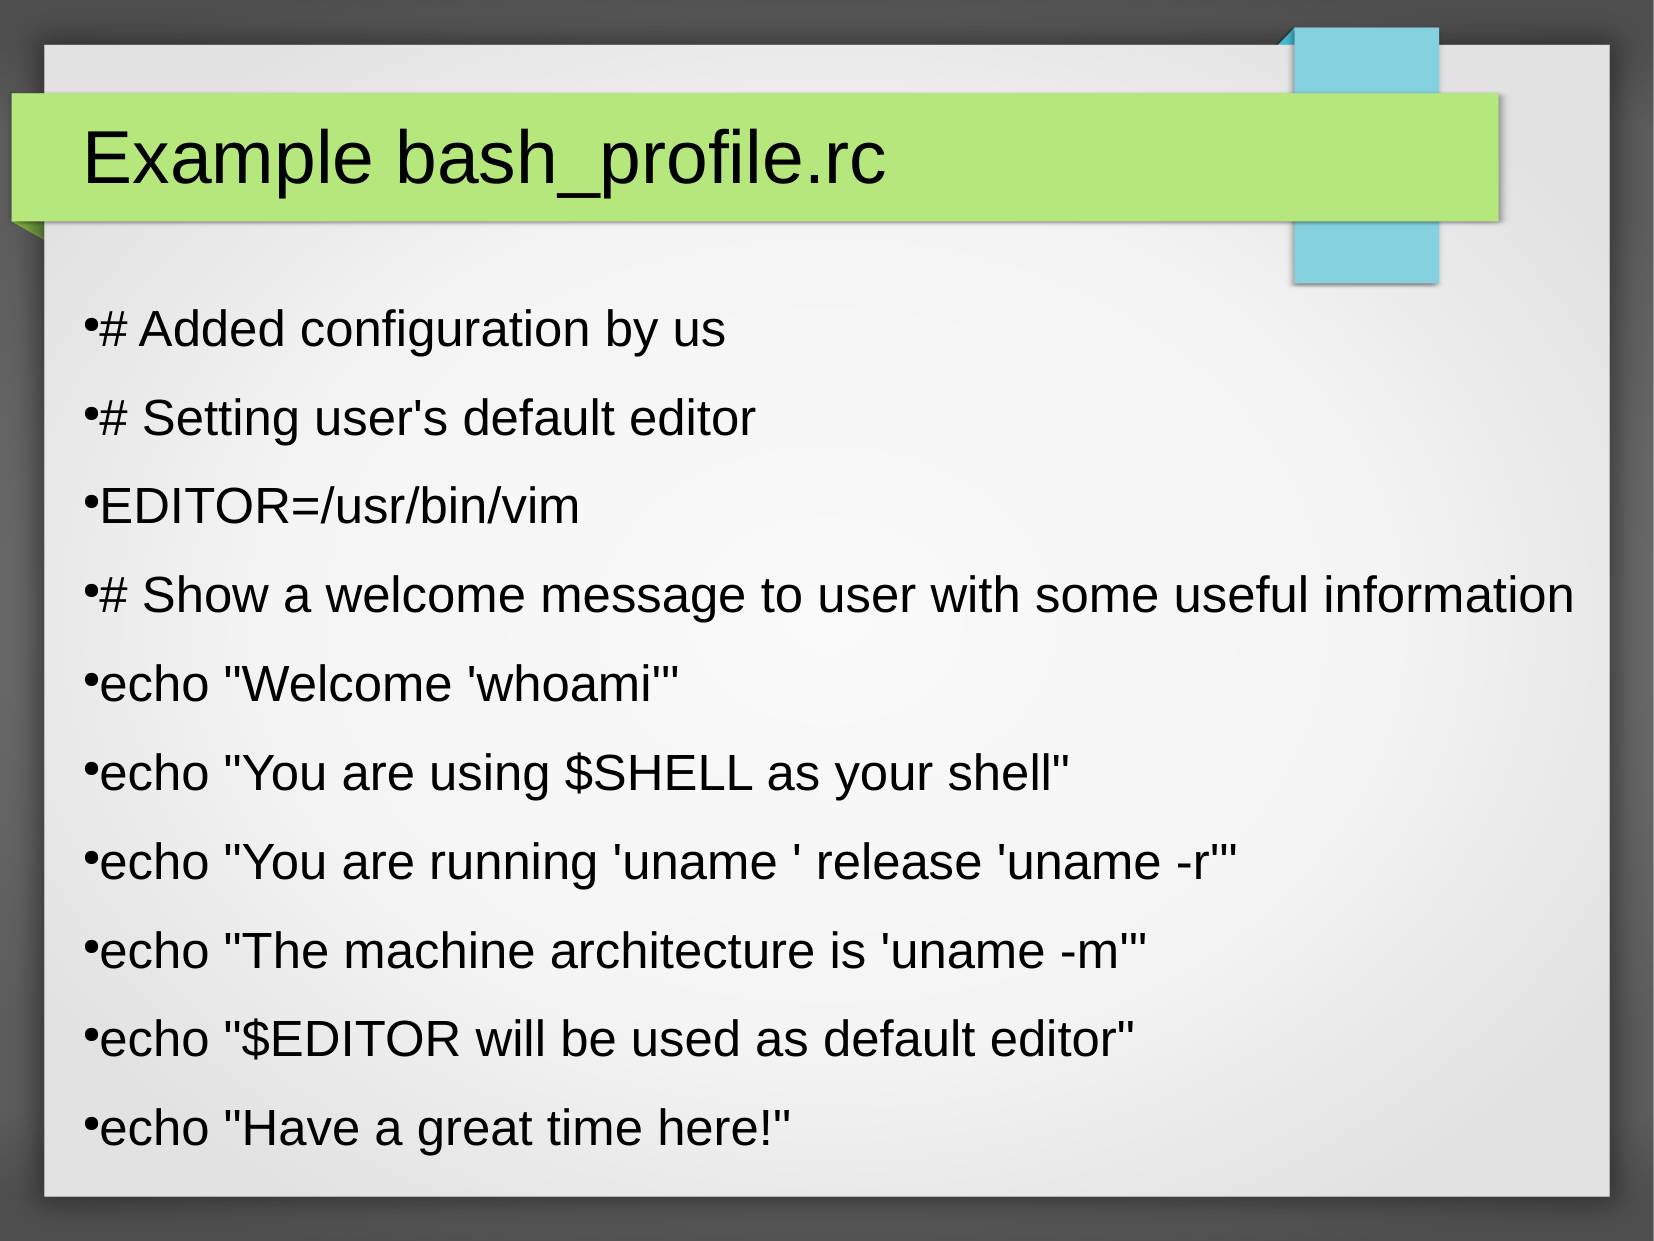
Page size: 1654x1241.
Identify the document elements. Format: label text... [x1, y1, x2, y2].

title Example bash_profile.rc [82, 94, 1264, 213]
list # Added configuration by us # Setting user's default editor EDITOR=/usr/bin/vim # Show a welcome message to user with some useful information echo "Welcome 'whoami'" echo "You are using $SHELL as your shell" echo "You are running 'uname ' release 'uname -r'" echo "The machine architecture is 'uname -m'" echo "$EDITOR will be used as default editor" echo "Have a great time here!" [82, 295, 1602, 1204]
picture [0, 0, 1654, 1241]
